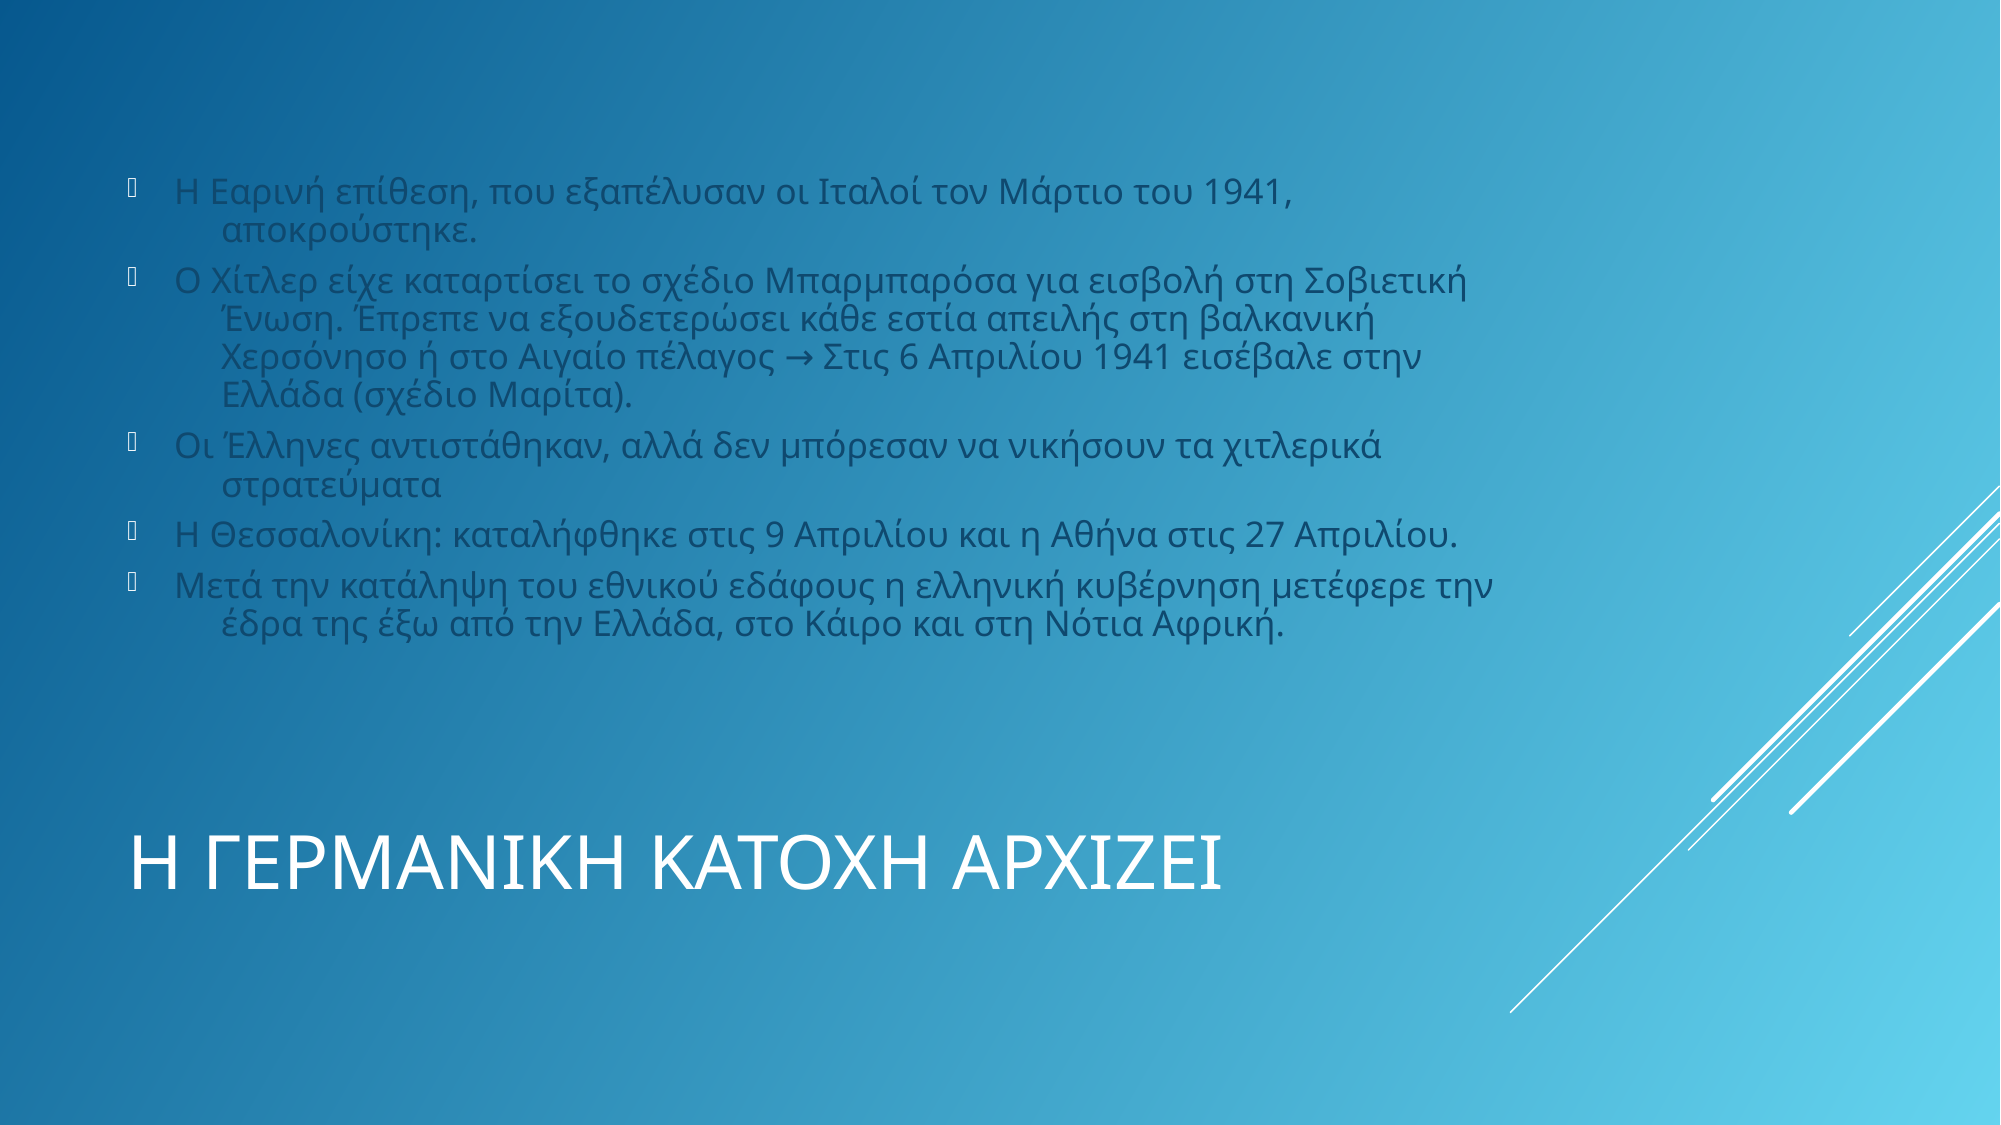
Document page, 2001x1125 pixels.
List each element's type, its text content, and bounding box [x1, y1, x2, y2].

list Η Εαρινή επίθεση, που εξαπέλυσαν οι Ιταλοί τον Μάρτιο του 1941, αποκρούστηκε. Ο Χίτλερ είχε καταρτίσει το σχέδιο Μπαρμπαρόσα για εισβολή στη Σοβιετική Ένωση. Έπρεπε να εξουδετερώσει κάθε εστία απειλής στη βαλκανική Χερσόνησο ή στο Αιγαίο πέλαγος → Στις 6 Απριλίου 1941 εισέβαλε στην Ελλάδα (σχέδιο Μαρίτα). Οι Έλληνες αντιστάθηκαν, αλλά δεν μπόρεσαν να νικήσουν τα χιτλερικά στρατεύματα Η Θεσσαλονίκη: καταλήφθηκε στις 9 Απριλίου και η Αθήνα στις 27 Απριλίου. Μετά την κατάληψη του εθνικού εδάφους η ελληνική κυβέρνηση μετέφερε την έδρα της έξω από την Ελλάδα, στο Κάιρο και στη Νότια Αφρική. [112, 112, 1513, 706]
title Η ΓΕΡΜΑΝΙΚΗ ΚΑΤΟΧΗ ΑΡΧΙΖΕΙ [112, 736, 1513, 984]
